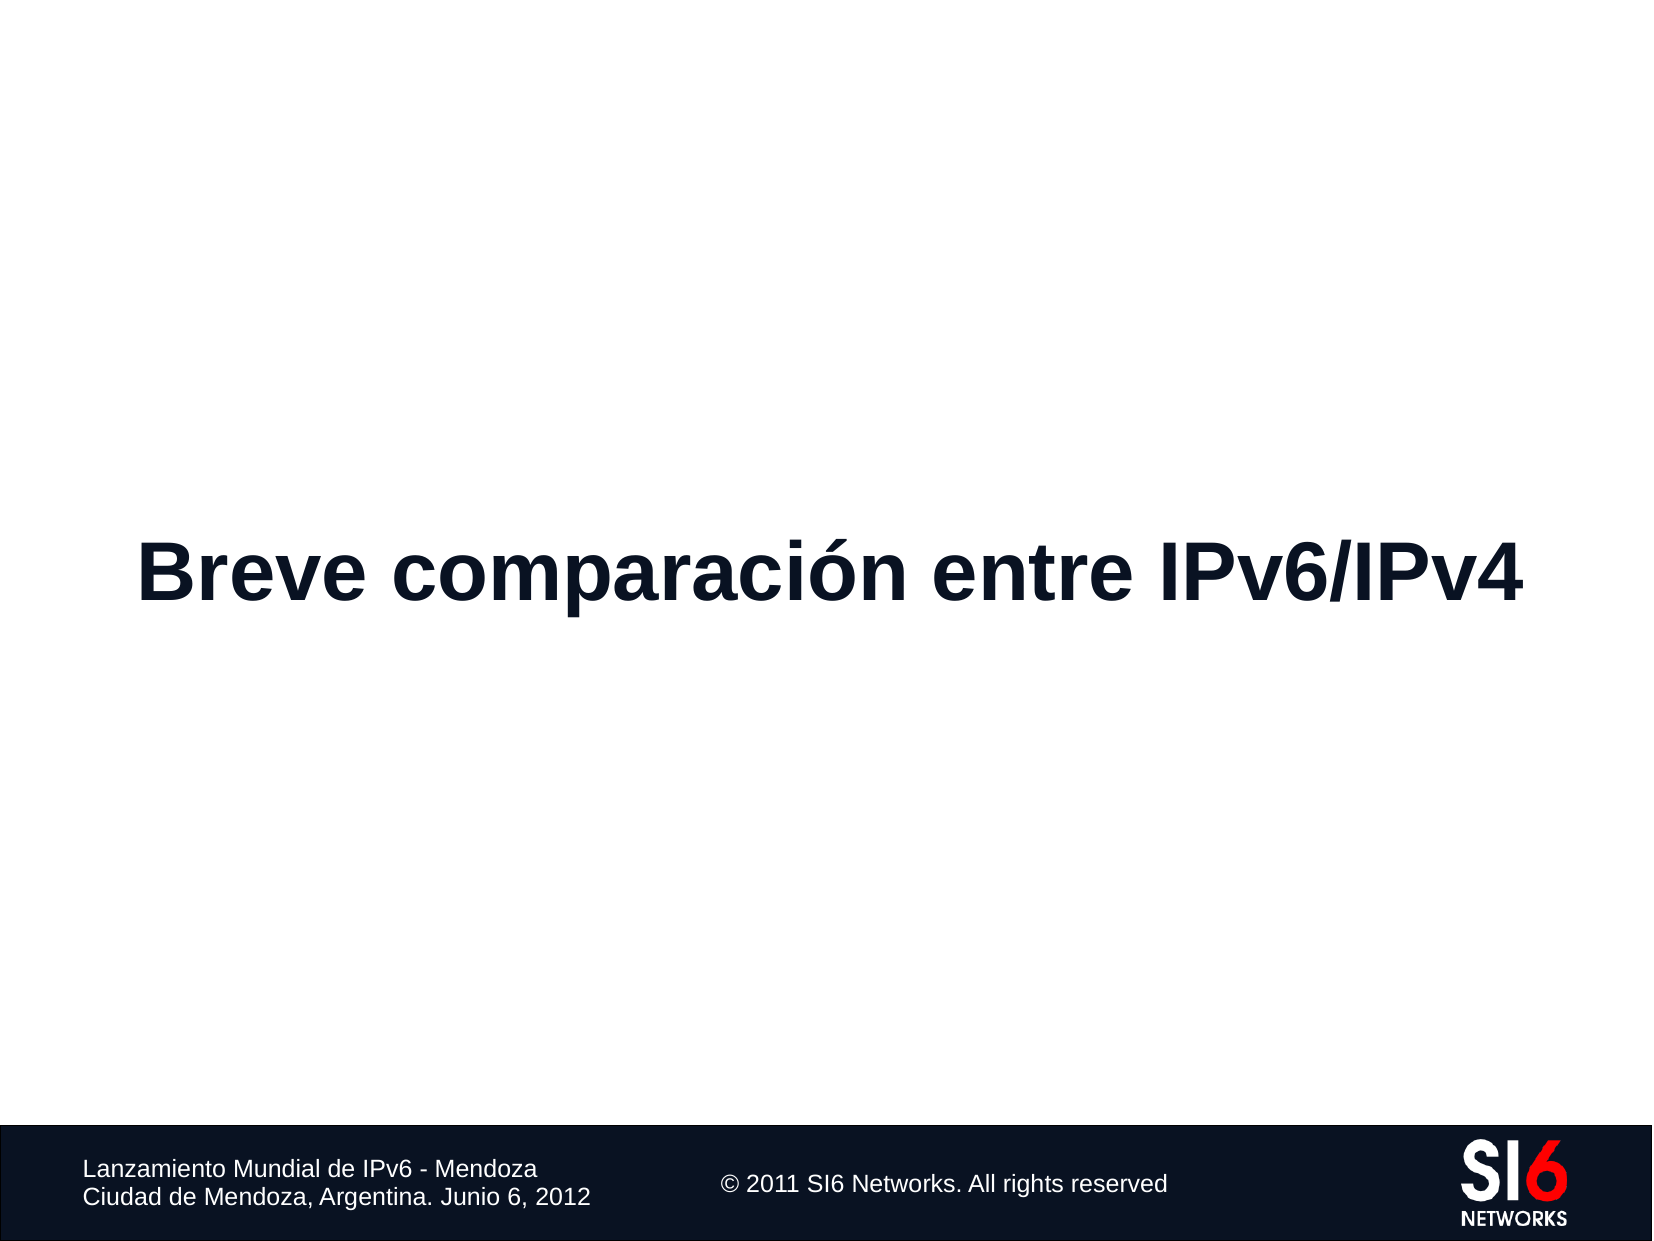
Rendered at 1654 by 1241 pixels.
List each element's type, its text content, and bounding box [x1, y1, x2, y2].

title Breve comparación entre IPv6/IPv4 [86, 467, 1576, 676]
picture [1461, 1139, 1567, 1226]
